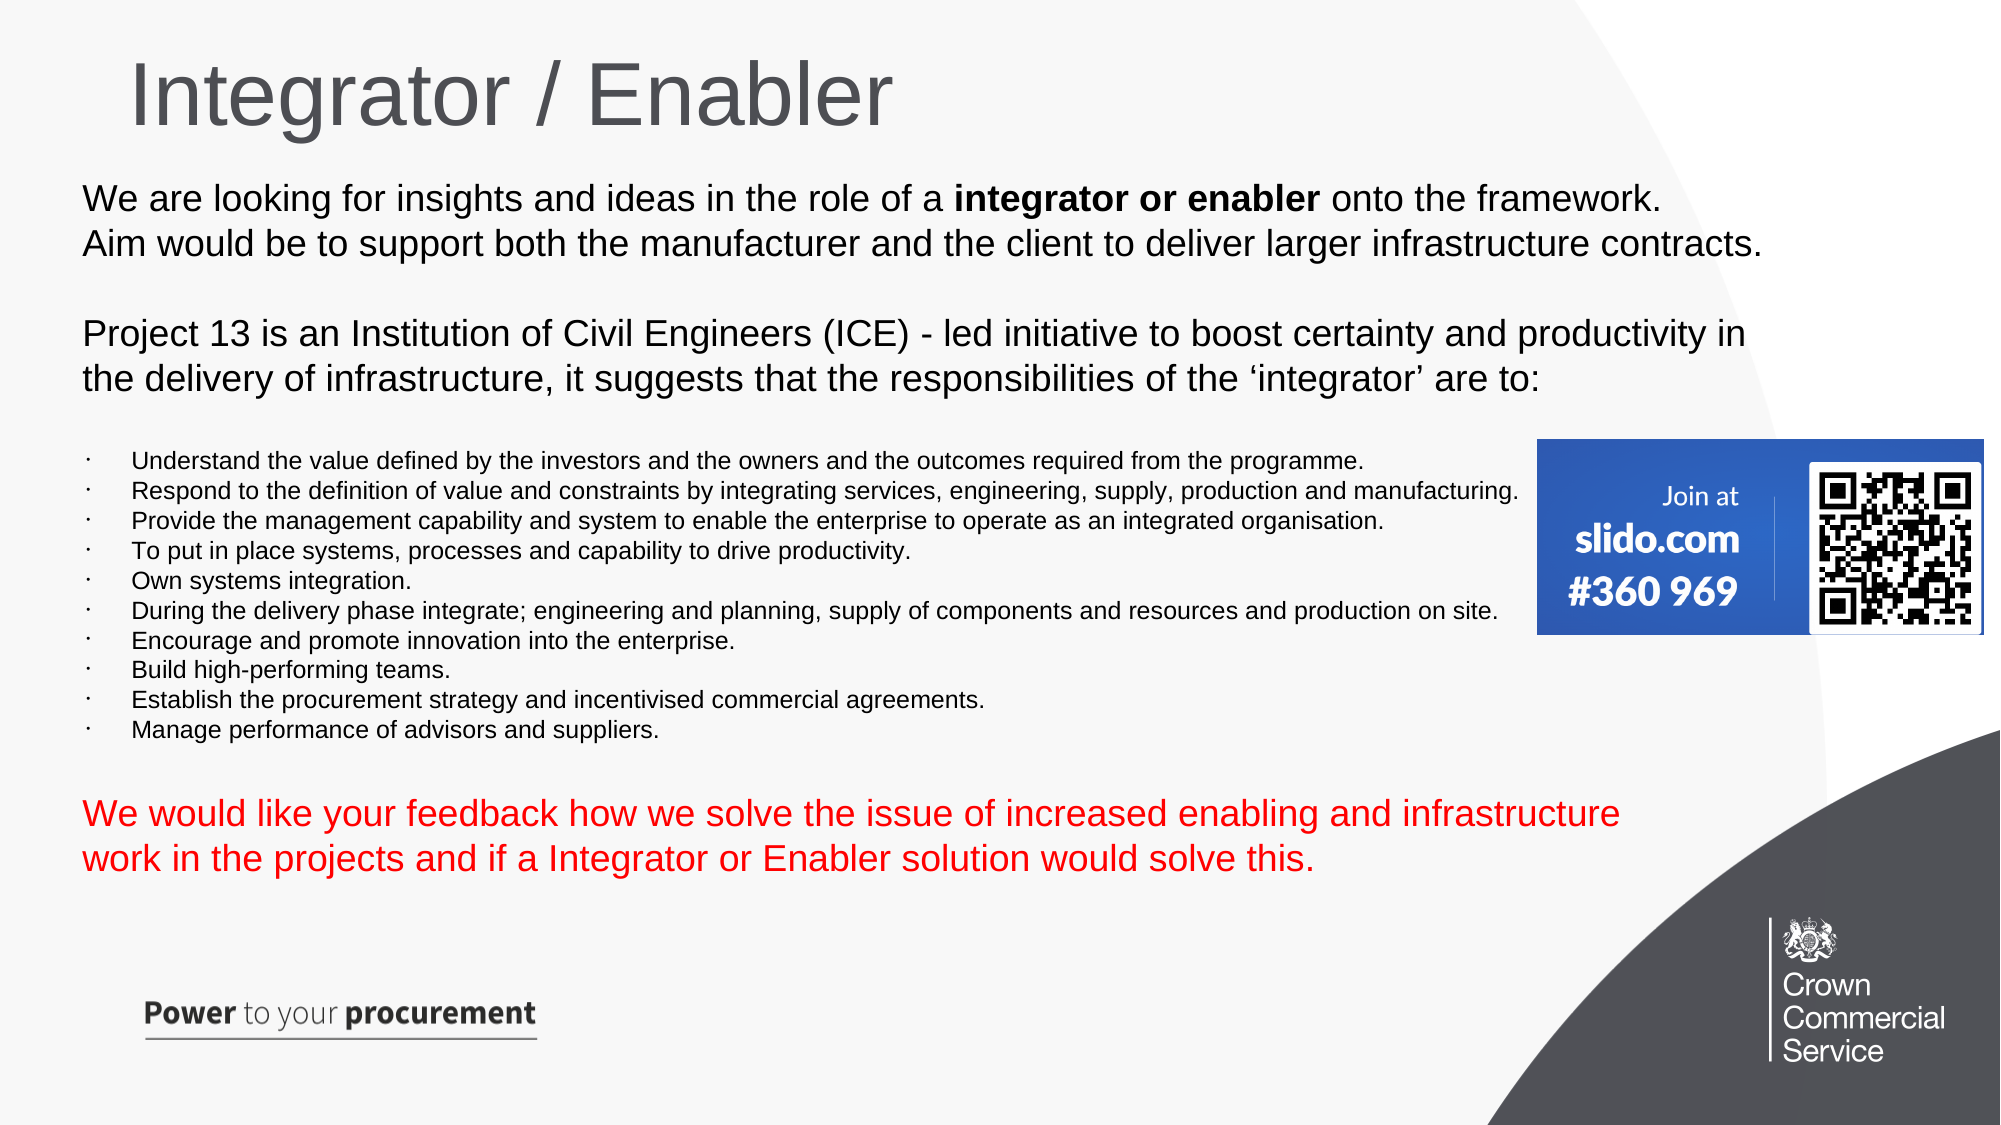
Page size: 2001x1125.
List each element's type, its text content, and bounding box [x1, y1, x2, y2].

title Integrator / Enabler [128, 36, 1922, 175]
subtitle We are looking for insights and ideas in the role of a integrator or enabler onto the framework. Aim would be to support both the manufacturer and the client to deliver larger infrastructure contracts. Project 13 is an Institution of Civil Engineers (ICE) - led initiative to boost certainty and productivity in the delivery of infrastructure, it suggests that the responsibilities of the ‘integrator’ are to: Understand the value defined by the investors and the owners and the outcomes required from the programme. Respond to the definition of value and constraints by integrating services, engineering, supply, production and manufacturing. Provide the management capability and system to enable the enterprise to operate as an integrated organisation. To put in place systems, processes and capability to drive productivity. Own systems integration. During the delivery phase integrate; engineering and planning, supply of components and resources and production on site. Encourage and promote innovation into the enterprise. Build high-performing teams. Establish the procurement strategy and incentivised commercial agreements. Manage performance of advisors and suppliers. We would like your feedback how we solve the issue of increased enabling and infrastructure work in the projects and if a Integrator or Enabler solution would solve this. [82, 174, 1782, 980]
picture [1537, 439, 1984, 635]
